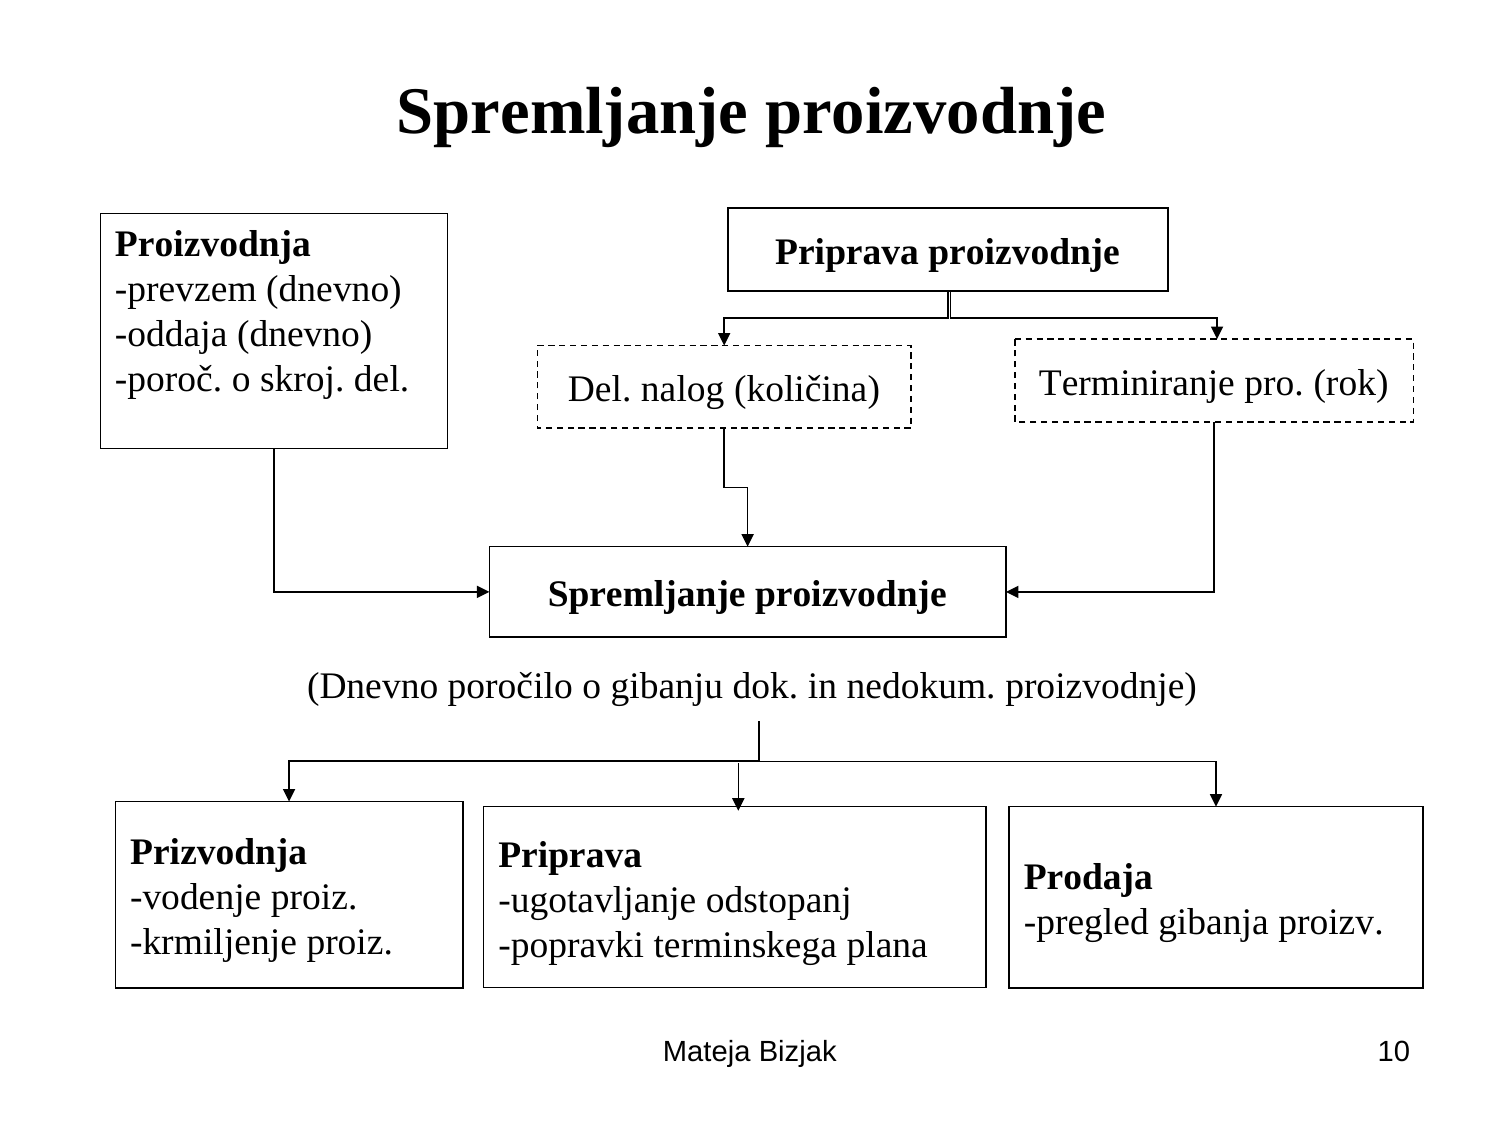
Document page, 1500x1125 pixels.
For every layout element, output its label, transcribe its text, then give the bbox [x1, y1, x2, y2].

text_box Priprava proizvodnje [727, 207, 1168, 291]
text_box (Dnevno poročilo o gibanju dok. in nedokum. proizvodnje) [292, 646, 1226, 722]
text_box Del. nalog (količina) [537, 345, 911, 429]
text_box <number> [1074, 1024, 1426, 1103]
text_box Spremljanje proizvodnje [76, 42, 1427, 171]
text_box Spremljanje proizvodnje [489, 546, 1007, 638]
text_box Priprava -ugotavljanje odstopanj -popravki terminskega plana [483, 806, 987, 988]
text_box Prodaja -pregled gibanja proizv. [1009, 806, 1424, 988]
text_box Terminiranje pro. (rok) [1014, 338, 1414, 422]
text_box Prizvodnja -vodenje proiz. -krmiljenje proiz. [115, 801, 463, 988]
text_box Mateja Bizjak [512, 1024, 988, 1103]
text_box Proizvodnja -prevzem (dnevno) -oddaja (dnevno) -poroč. o skroj. del. [100, 213, 448, 449]
